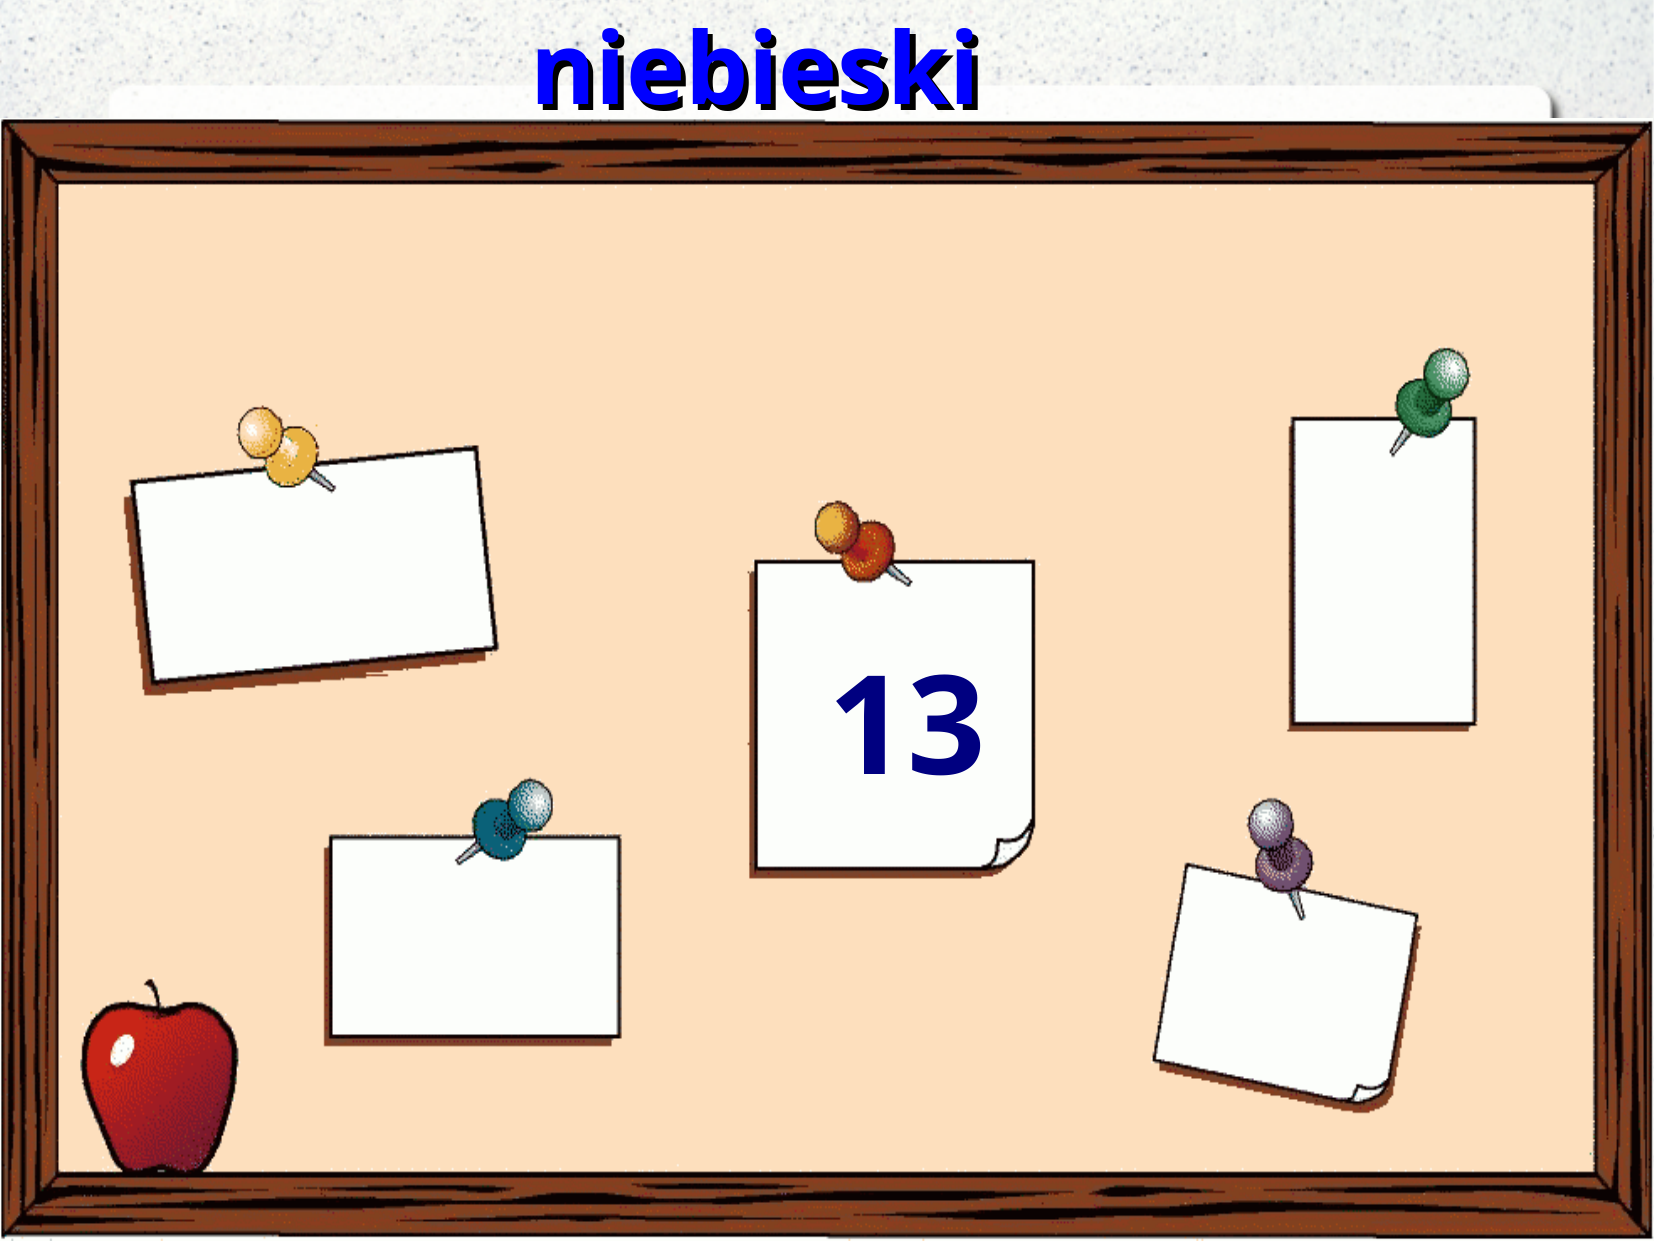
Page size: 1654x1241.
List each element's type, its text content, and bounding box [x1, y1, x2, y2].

text_box [1151, 909, 1418, 1093]
text_box niebieski [354, 0, 1182, 146]
picture [0, 0, 1654, 1241]
text_box 13 [767, 620, 1048, 803]
